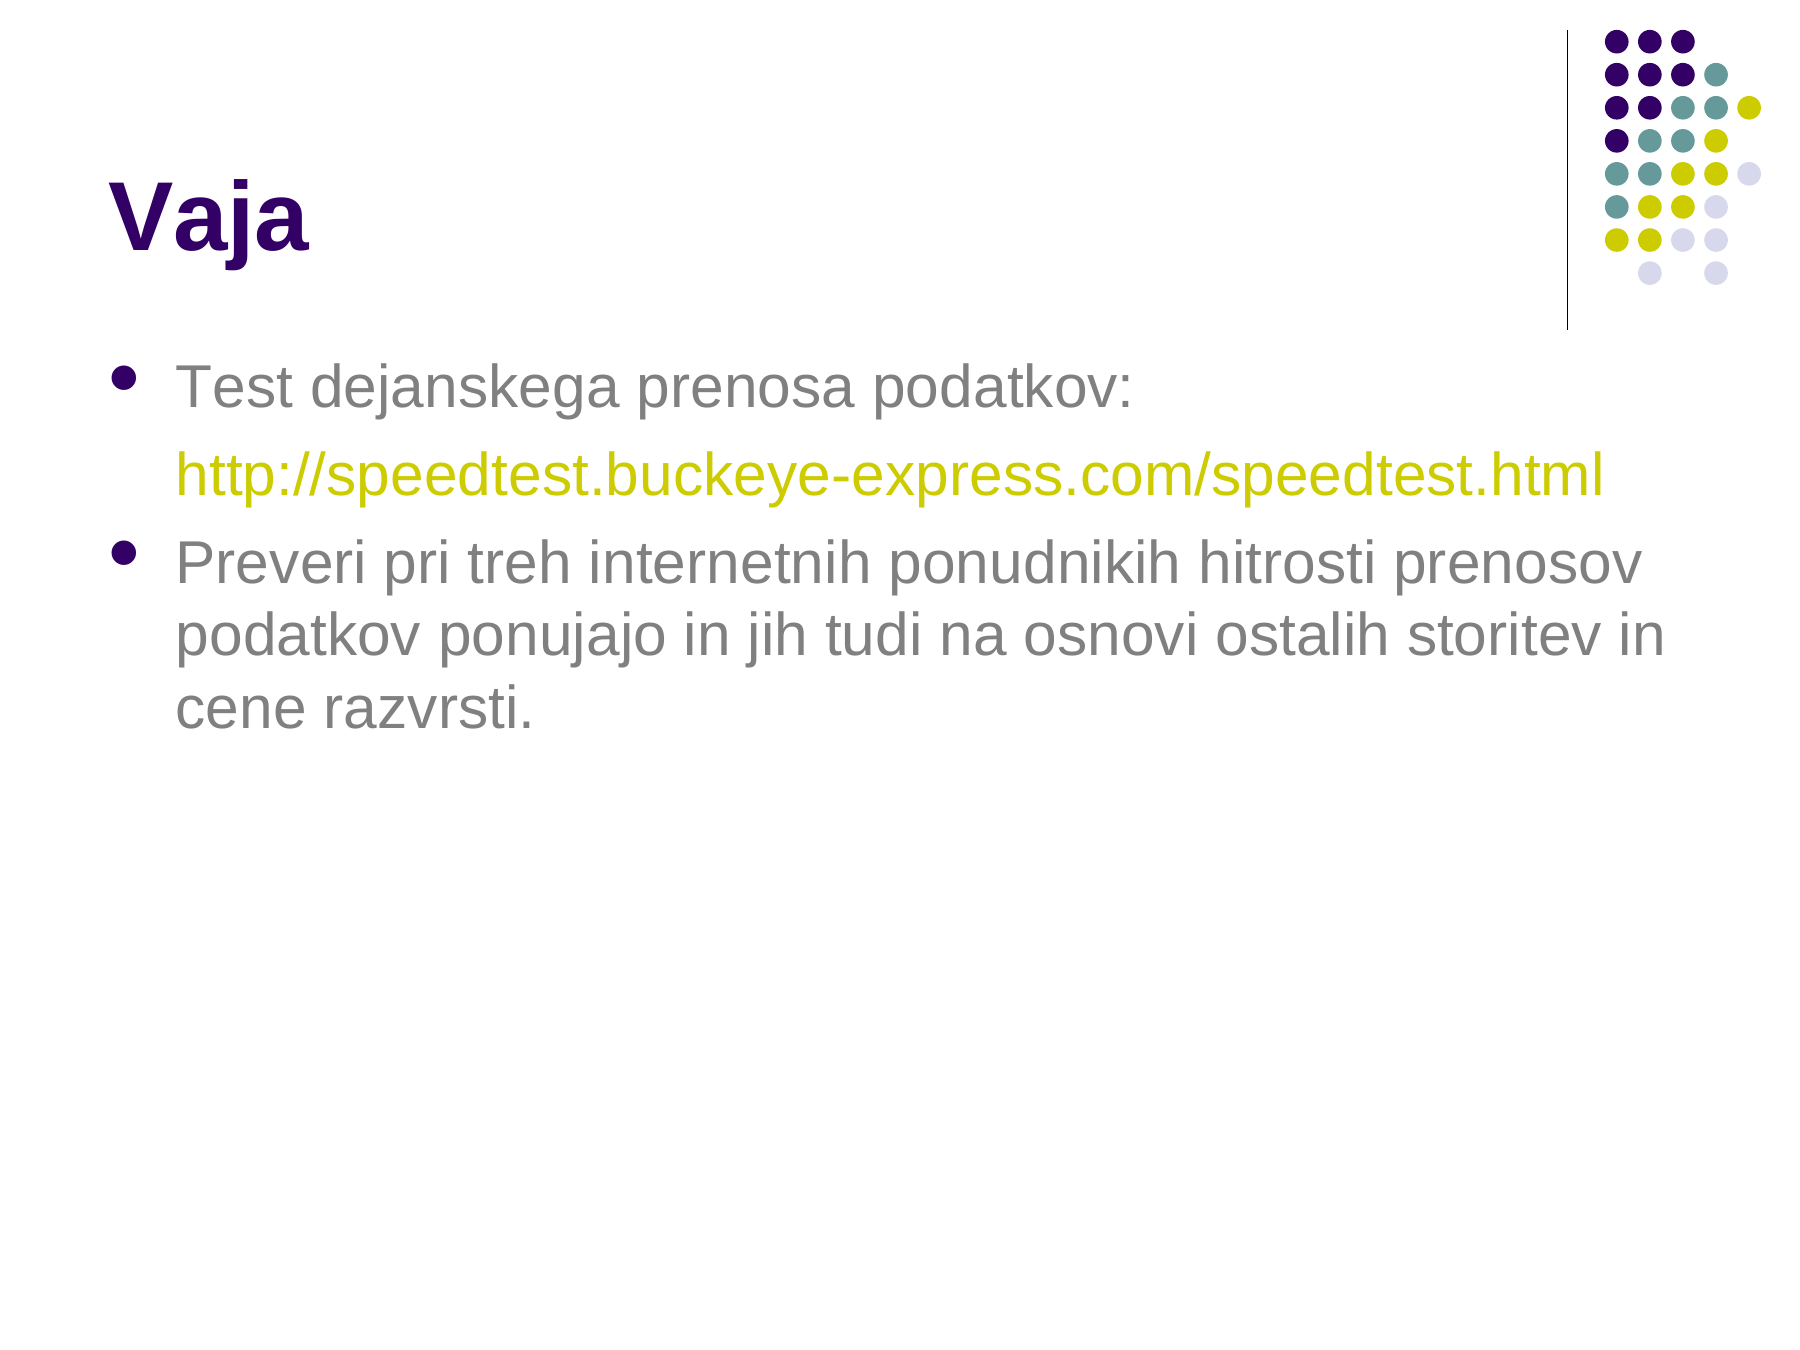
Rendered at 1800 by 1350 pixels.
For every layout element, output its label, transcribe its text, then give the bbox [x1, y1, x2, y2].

title Vaja [90, 23, 1576, 280]
list Test dejanskega prenosa podatkov: http://speedtest.buckeye-express.com/speedtest.html Preveri pri treh internetnih ponudnikih hitrosti prenosov podatkov ponujajo in jih tudi na osnovi ostalih storitev in cene razvrsti. [90, 338, 1710, 1207]
